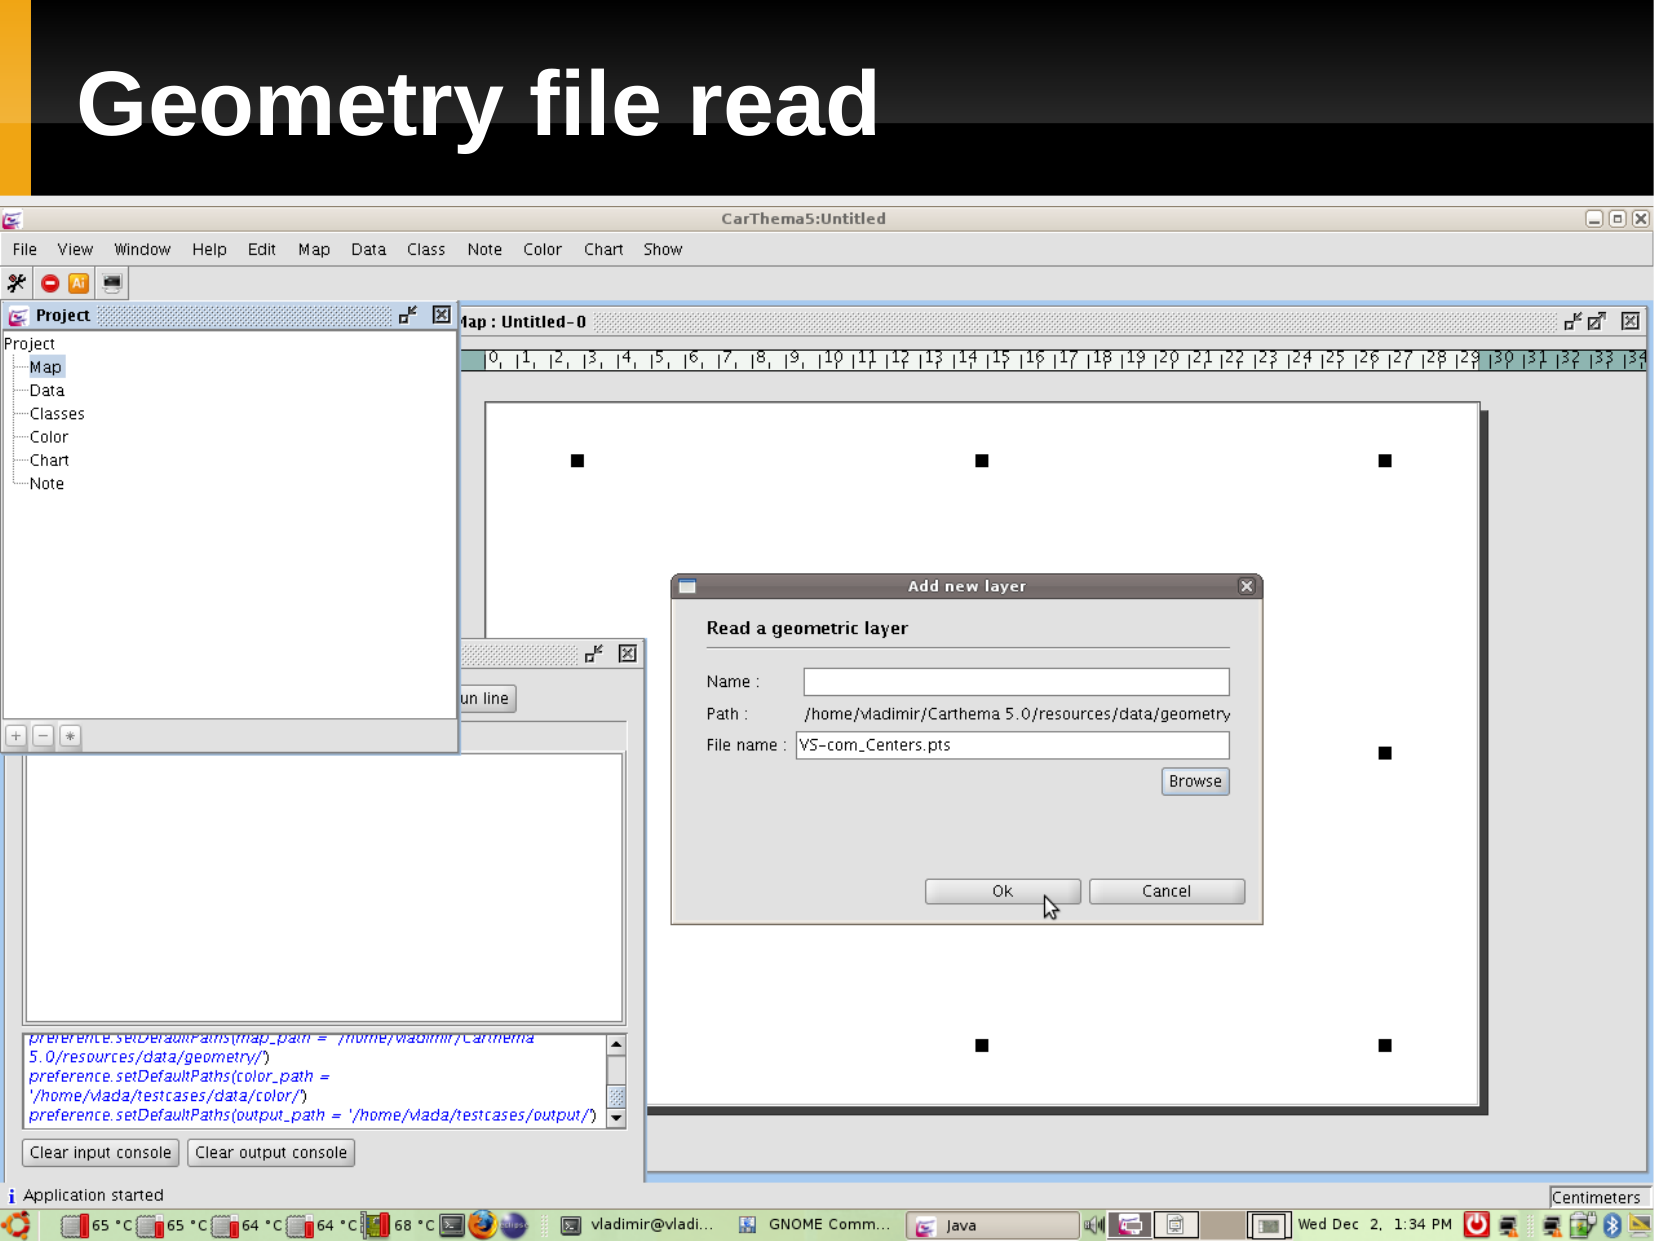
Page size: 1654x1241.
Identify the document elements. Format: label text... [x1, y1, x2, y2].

title Geometry file read [76, 7, 1565, 200]
picture [0, 0, 1654, 1241]
